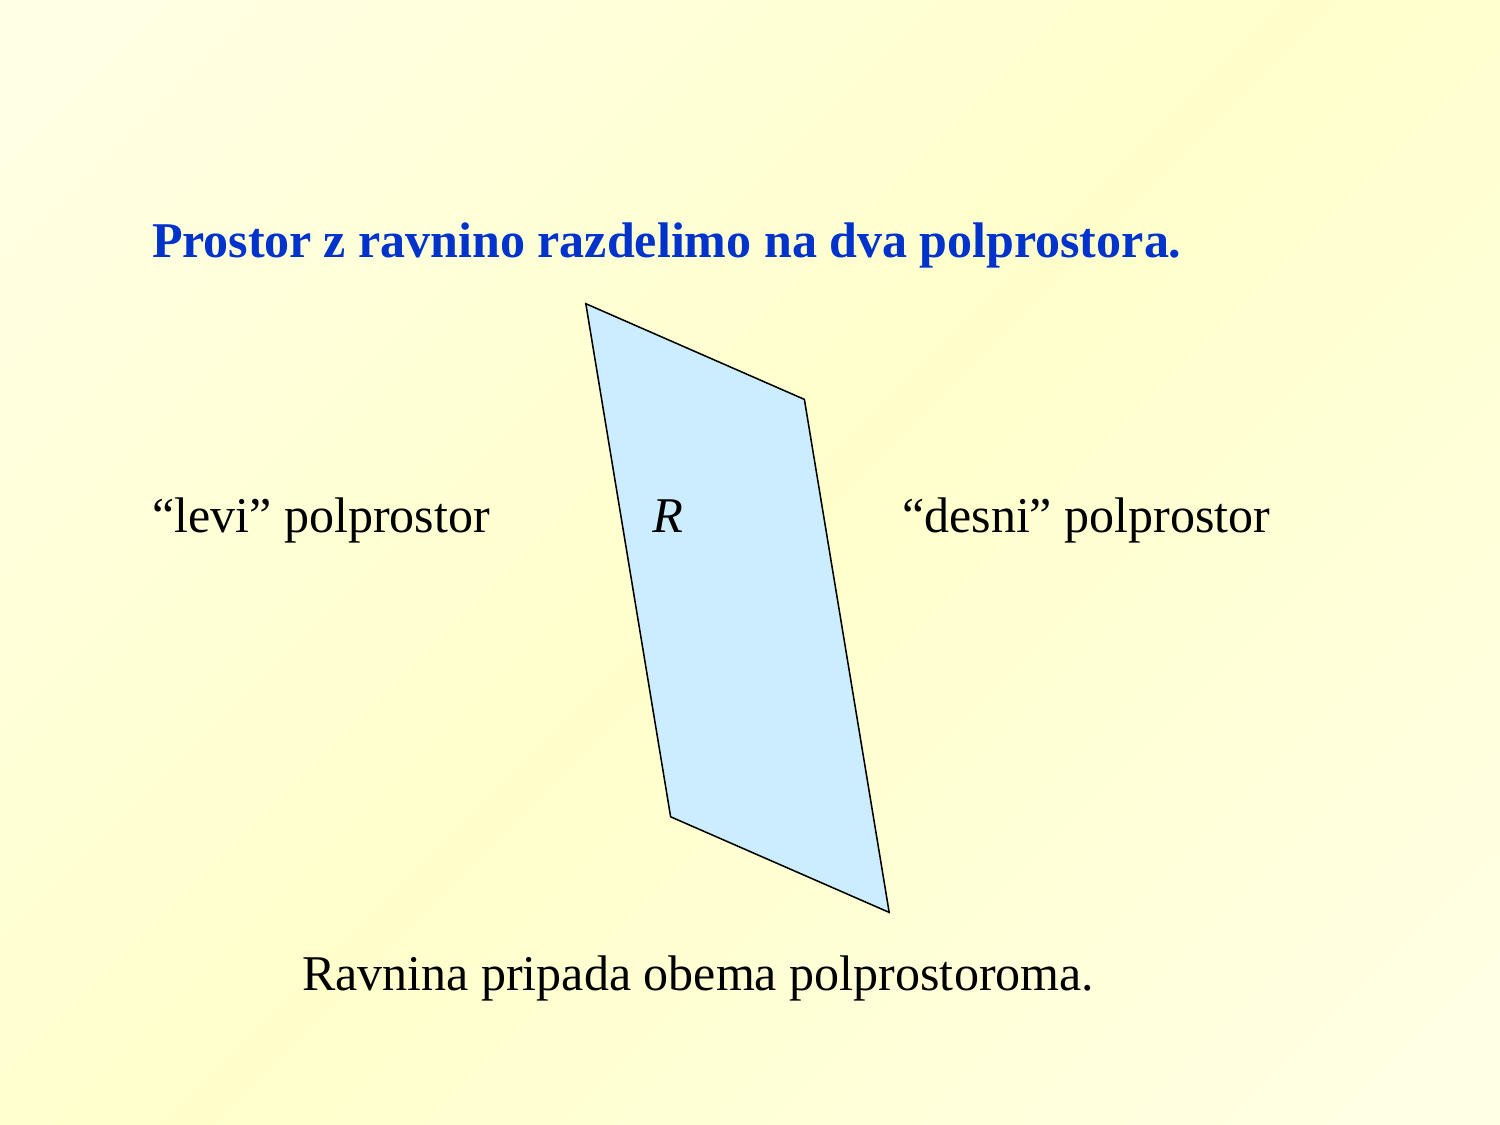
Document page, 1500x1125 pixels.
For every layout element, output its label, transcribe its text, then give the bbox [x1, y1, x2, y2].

text_box R [637, 474, 763, 550]
text_box [585, 303, 890, 913]
text_box Ravnina pripada obema polprostoroma. [287, 933, 1188, 1008]
text_box “desni” polprostor [887, 474, 1325, 550]
text_box Prostor z ravnino razdelimo na dva polprostora. [137, 199, 1250, 275]
text_box “levi” polprostor [137, 474, 575, 550]
